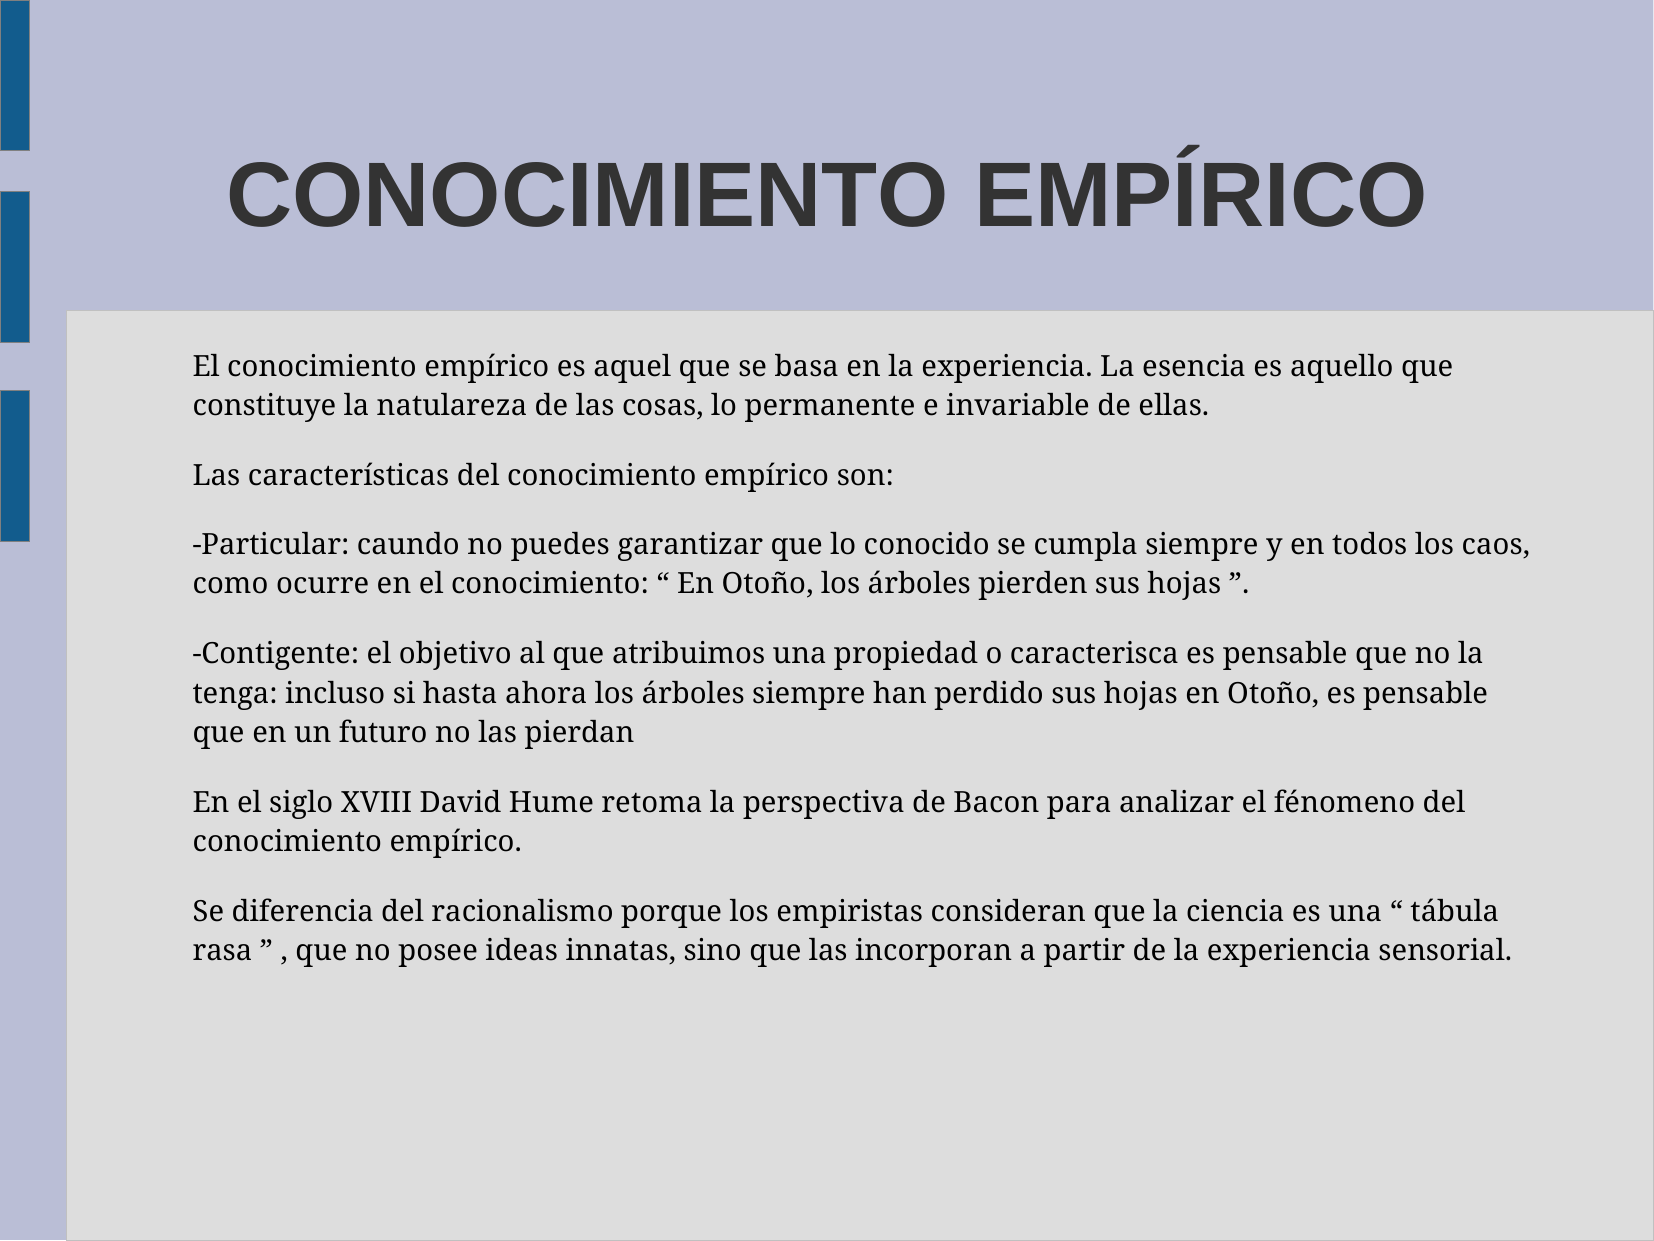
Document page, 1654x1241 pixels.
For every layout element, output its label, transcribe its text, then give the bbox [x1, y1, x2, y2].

title CONOCIMIENTO EMPÍRICO [121, 91, 1534, 299]
list El conocimiento empírico es aquel que se basa en la experiencia. La esencia es aquello que constituye la natulareza de las cosas, lo permanente e invariable de ellas. Las características del conocimiento empírico son: -Particular: caundo no puedes garantizar que lo conocido se cumpla siempre y en todos los caos, como ocurre en el conocimiento: “ En Otoño, los árboles pierden sus hojas ”. -Contigente: el objetivo al que atribuimos una propiedad o caracterisca es pensable que no la tenga: incluso si hasta ahora los árboles siempre han perdido sus hojas en Otoño, es pensable que en un futuro no las pierdan En el siglo XVIII David Hume retoma la perspectiva de Bacon para analizar el fénomeno del conocimiento empírico. Se diferencia del racionalismo porque los empiristas consideran que la ciencia es una “ tábula rasa ” , que no posee ideas innatas, sino que las incorporan a partir de la experiencia sensorial. [121, 344, 1534, 1127]
